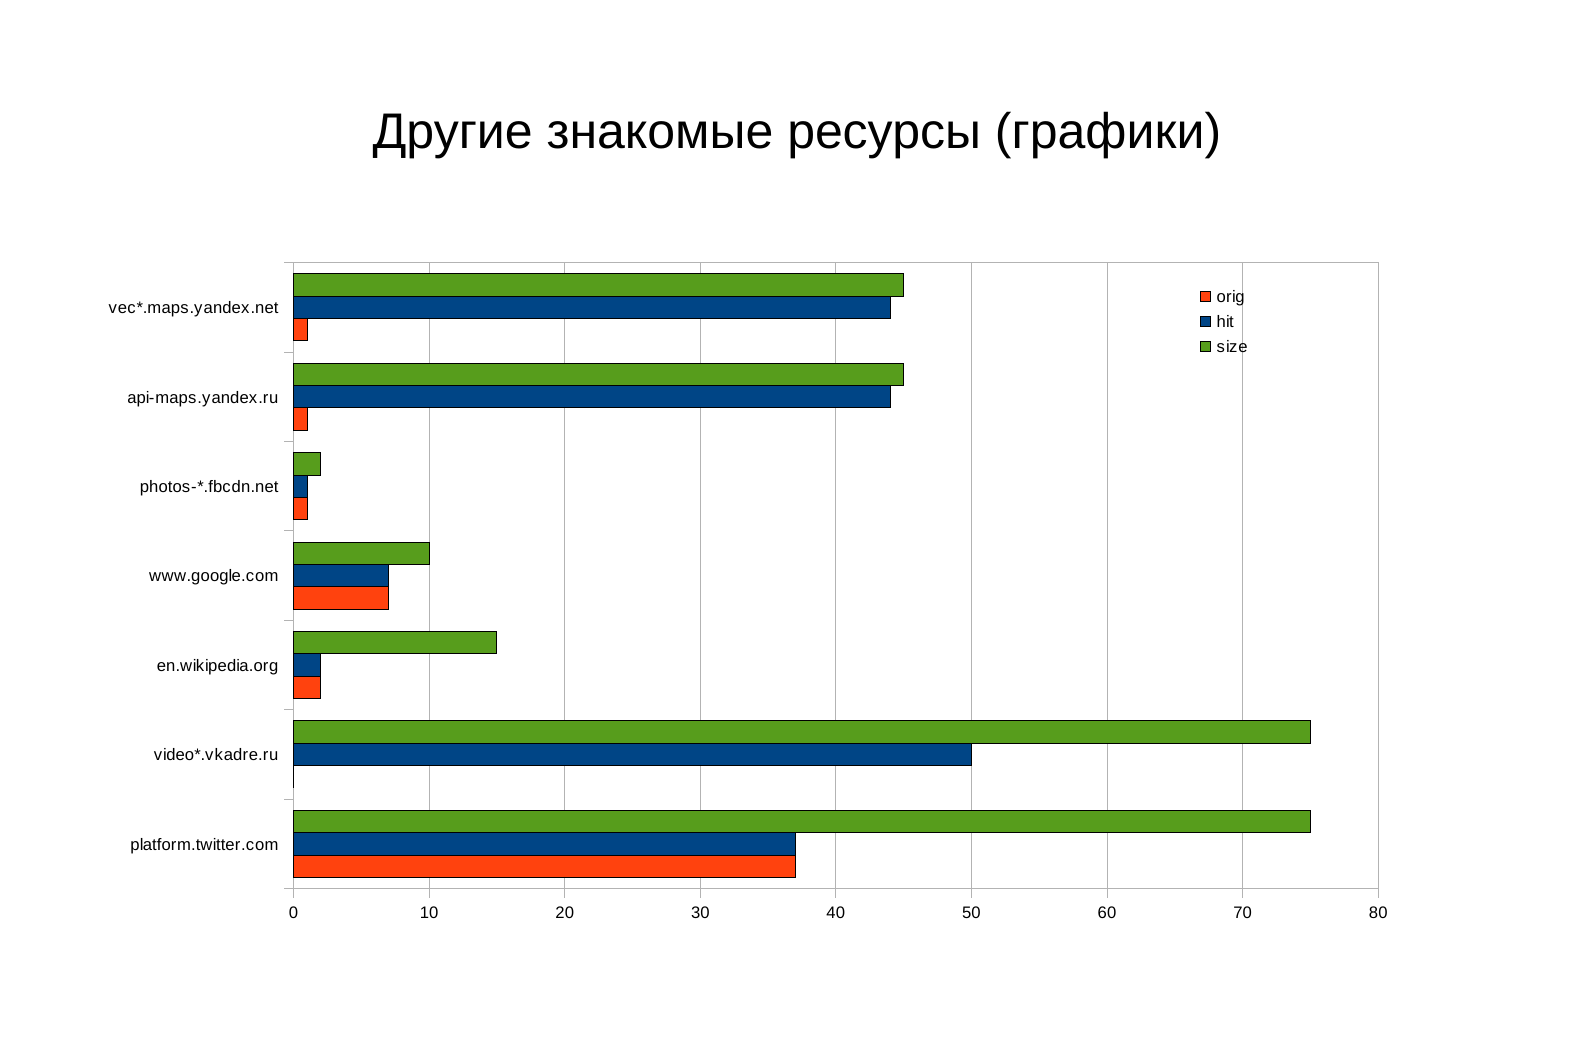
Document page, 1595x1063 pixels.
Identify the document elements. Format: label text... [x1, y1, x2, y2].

title Другие знакомые ресурсы (графики) [79, 42, 1515, 220]
chart [79, 248, 1515, 951]
